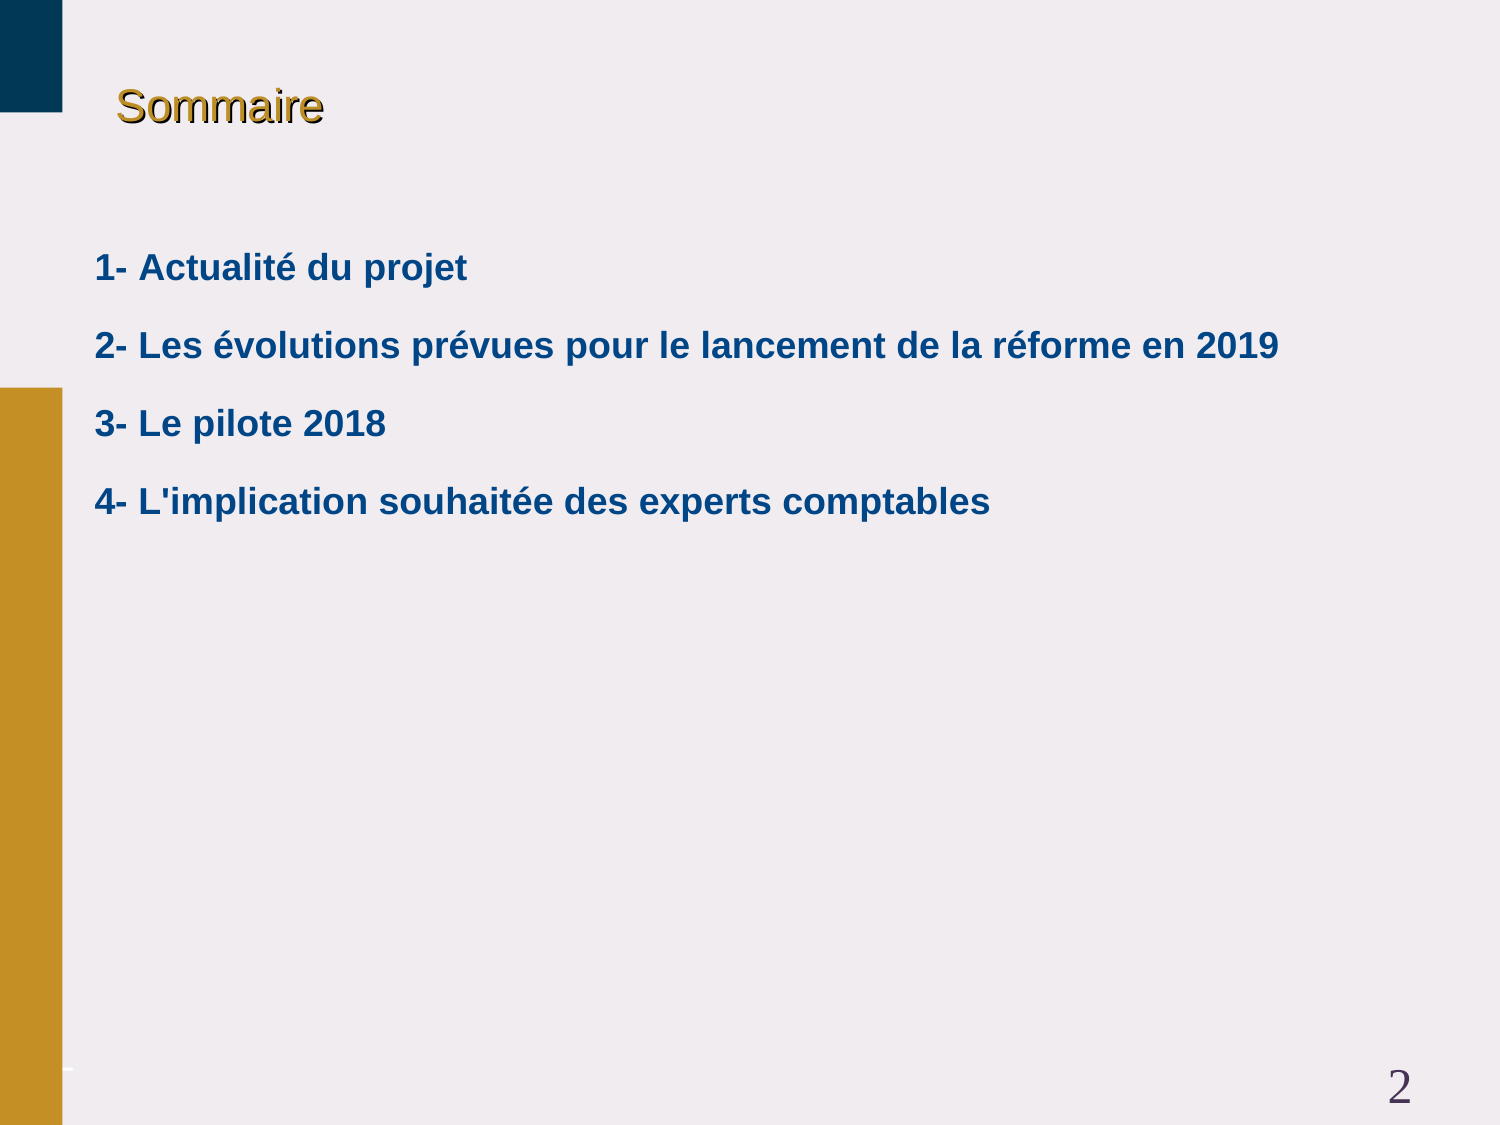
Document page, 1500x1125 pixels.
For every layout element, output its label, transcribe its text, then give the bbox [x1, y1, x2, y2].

list 1- Actualité du projet 2- Les évolutions prévues pour le lancement de la réforme en 2019 3- Le pilote 2018 4- L'implication souhaitée des experts comptables [94, 165, 1351, 1125]
text_box [0, 387, 63, 1125]
title Sommaire [115, 50, 1432, 161]
text_box [0, 0, 63, 113]
